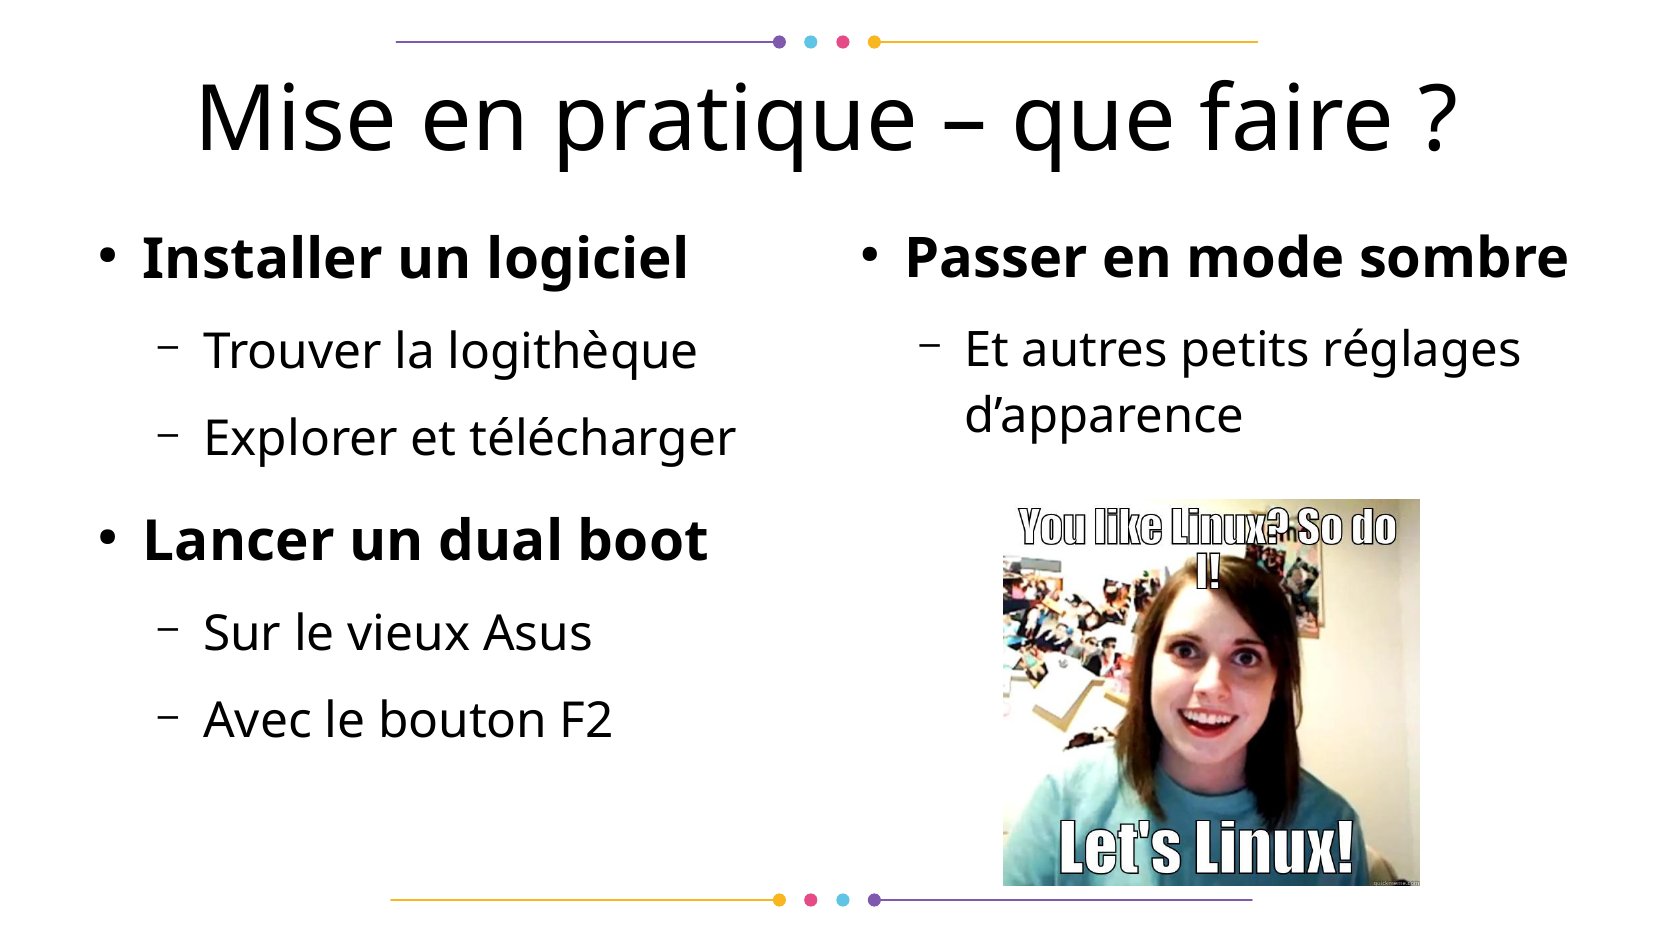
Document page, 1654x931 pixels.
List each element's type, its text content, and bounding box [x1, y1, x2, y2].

list Lancer un dual boot Sur le vieux Asus Avec le bouton F2 [82, 499, 809, 757]
list Passer en mode sombre Et autres petits réglages d’apparence [845, 217, 1572, 475]
list Installer un logiciel Trouver la logithèque Explorer et télécharger [82, 217, 809, 475]
picture [1003, 499, 1420, 886]
title Mise en pratique – que faire ? [82, 37, 1571, 193]
